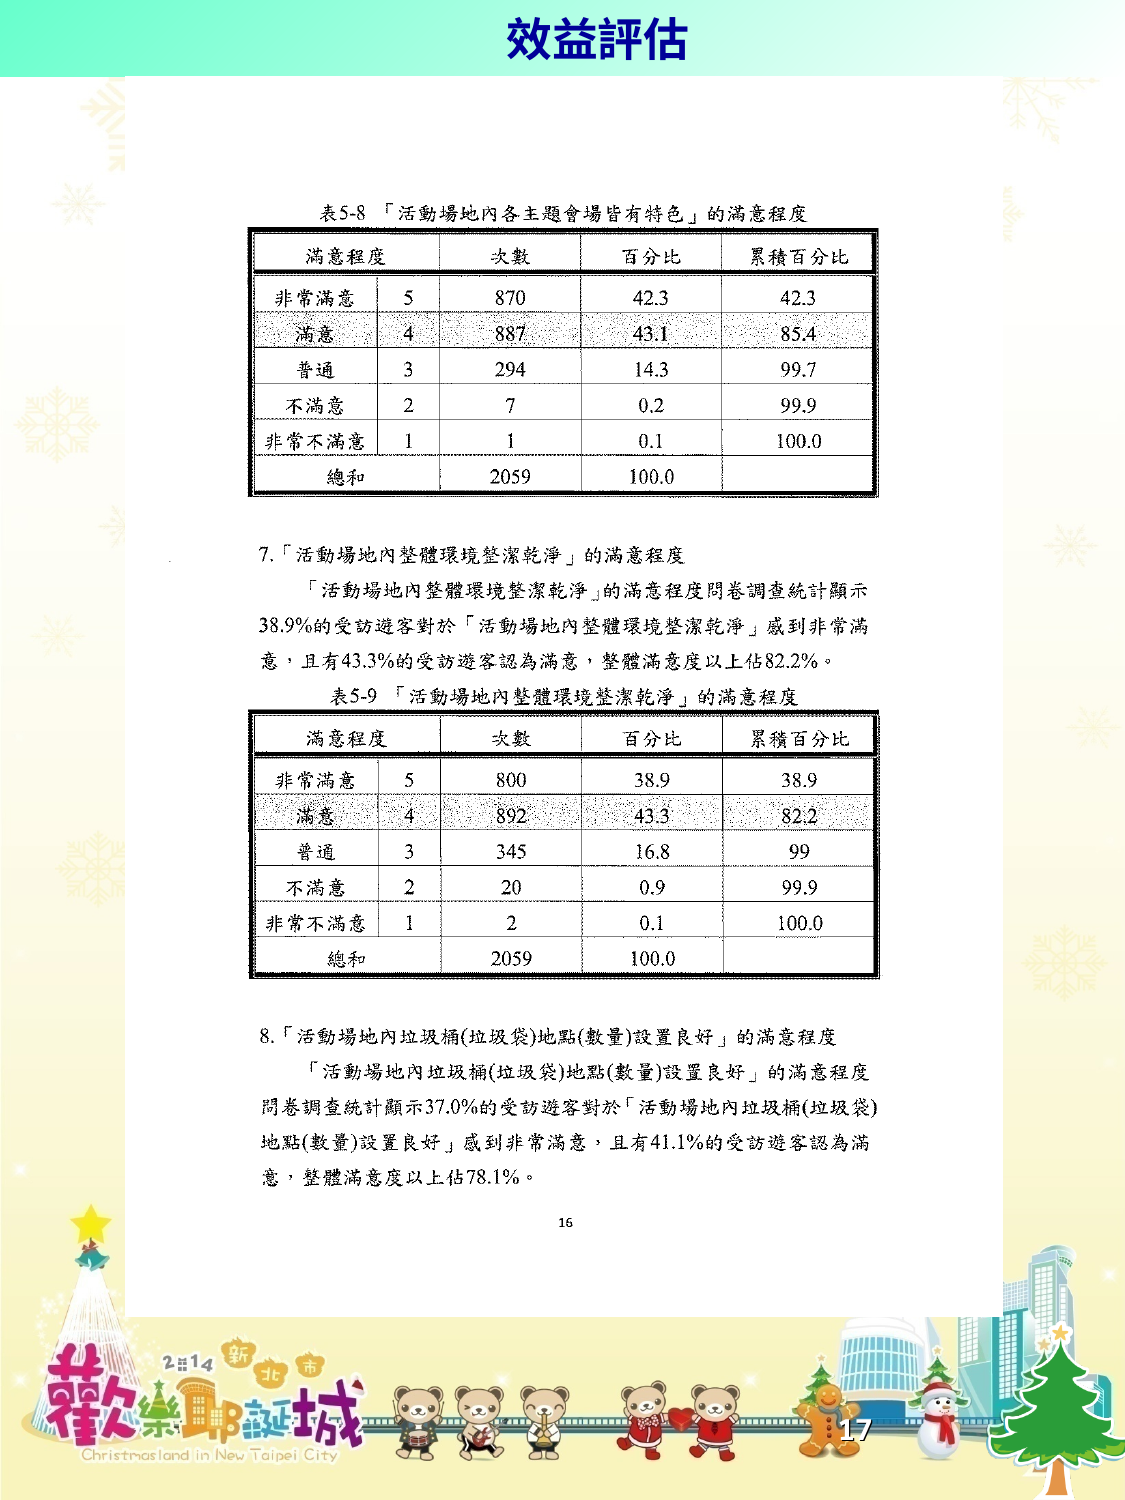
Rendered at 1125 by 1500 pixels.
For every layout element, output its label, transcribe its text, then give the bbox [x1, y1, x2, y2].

picture [125, 76, 1003, 1317]
text_box 17 [822, 1390, 1085, 1471]
title 效益評估 [196, 0, 1000, 76]
